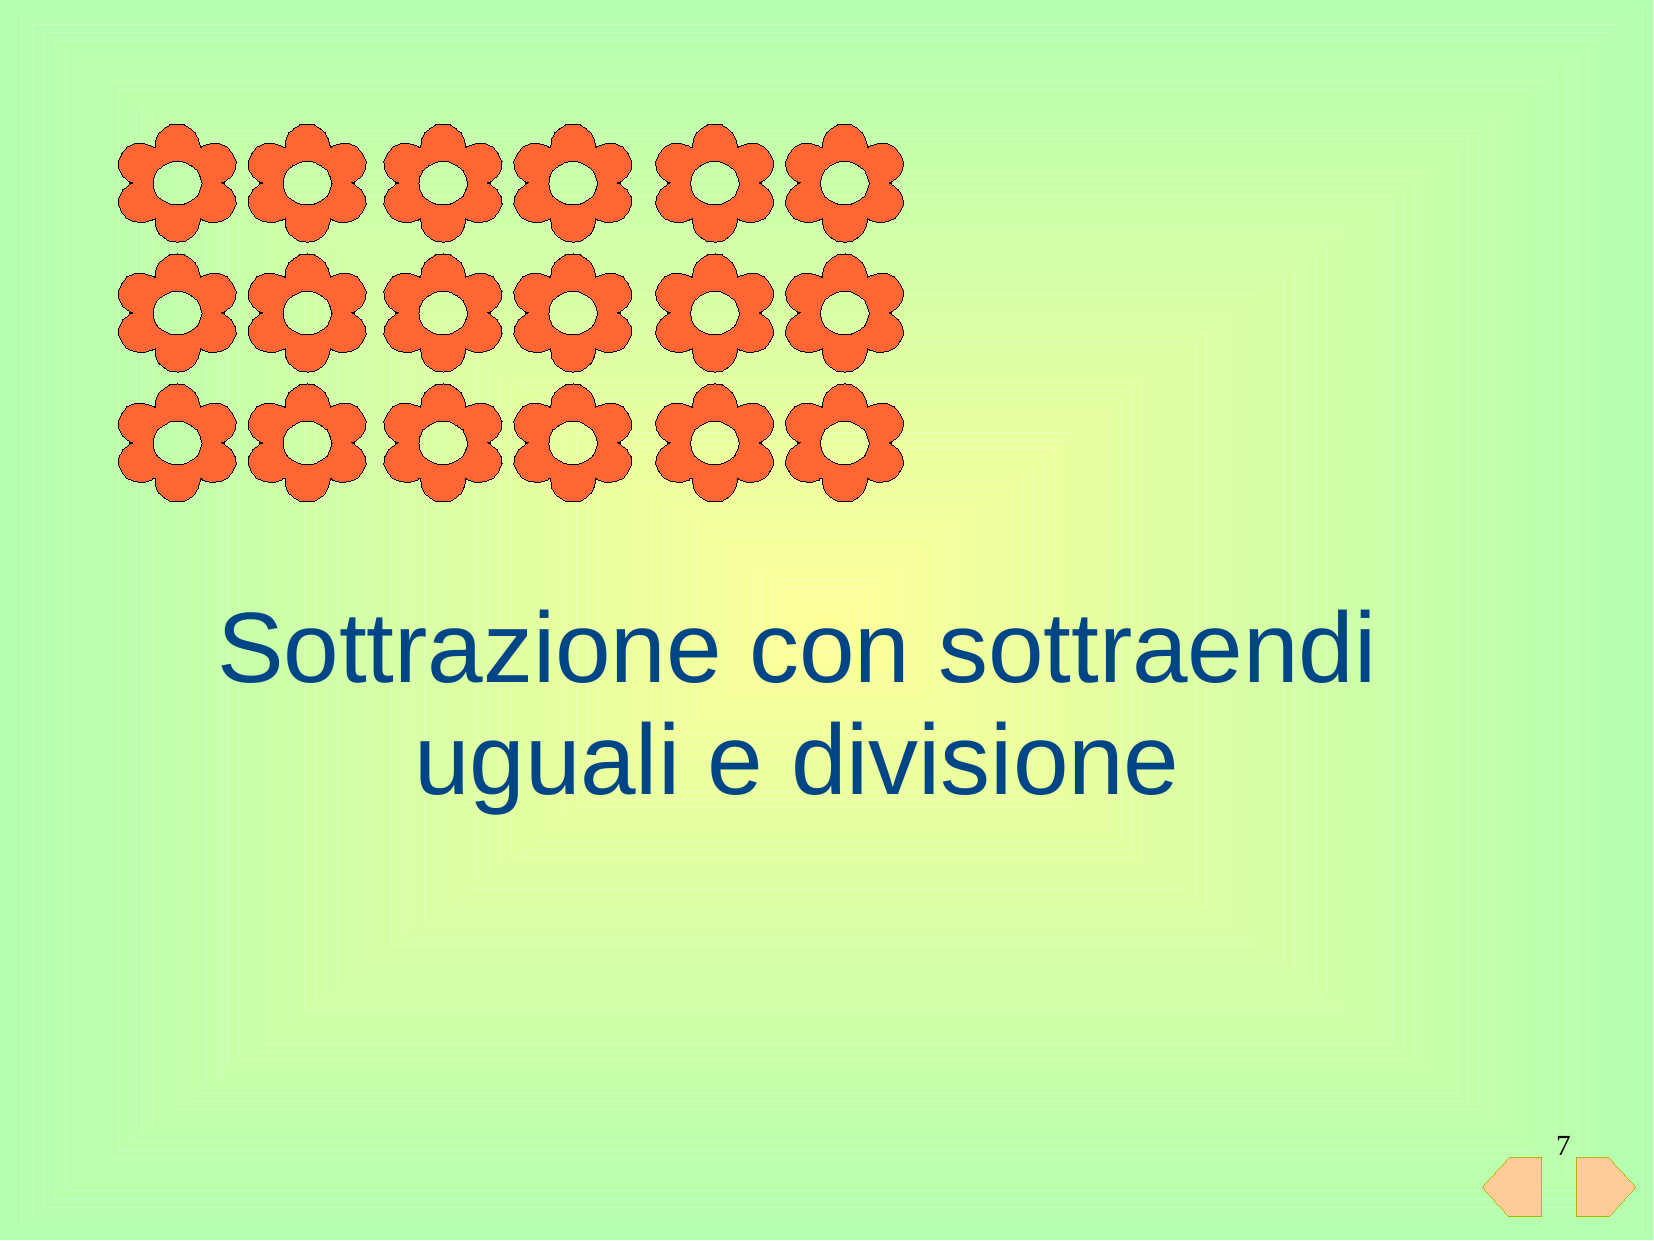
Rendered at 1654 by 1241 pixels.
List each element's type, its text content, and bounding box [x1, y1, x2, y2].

text_box [248, 383, 367, 502]
text_box [1576, 1157, 1636, 1217]
text_box [118, 383, 237, 502]
text_box Sottrazione con sottraendi uguali e divisione [118, 584, 1477, 908]
text_box [118, 124, 237, 243]
text_box [785, 124, 904, 243]
text_box [118, 253, 237, 373]
text_box [383, 124, 503, 243]
text_box [655, 124, 774, 243]
text_box [383, 253, 503, 373]
text_box [513, 253, 632, 373]
text_box [1482, 1157, 1542, 1217]
text_box [655, 253, 774, 373]
text_box [248, 253, 367, 373]
text_box [248, 124, 367, 243]
text_box [785, 383, 904, 502]
text_box [785, 253, 904, 373]
text_box [383, 383, 503, 502]
text_box [513, 383, 632, 502]
text_box [513, 124, 632, 243]
text_box [655, 383, 774, 502]
